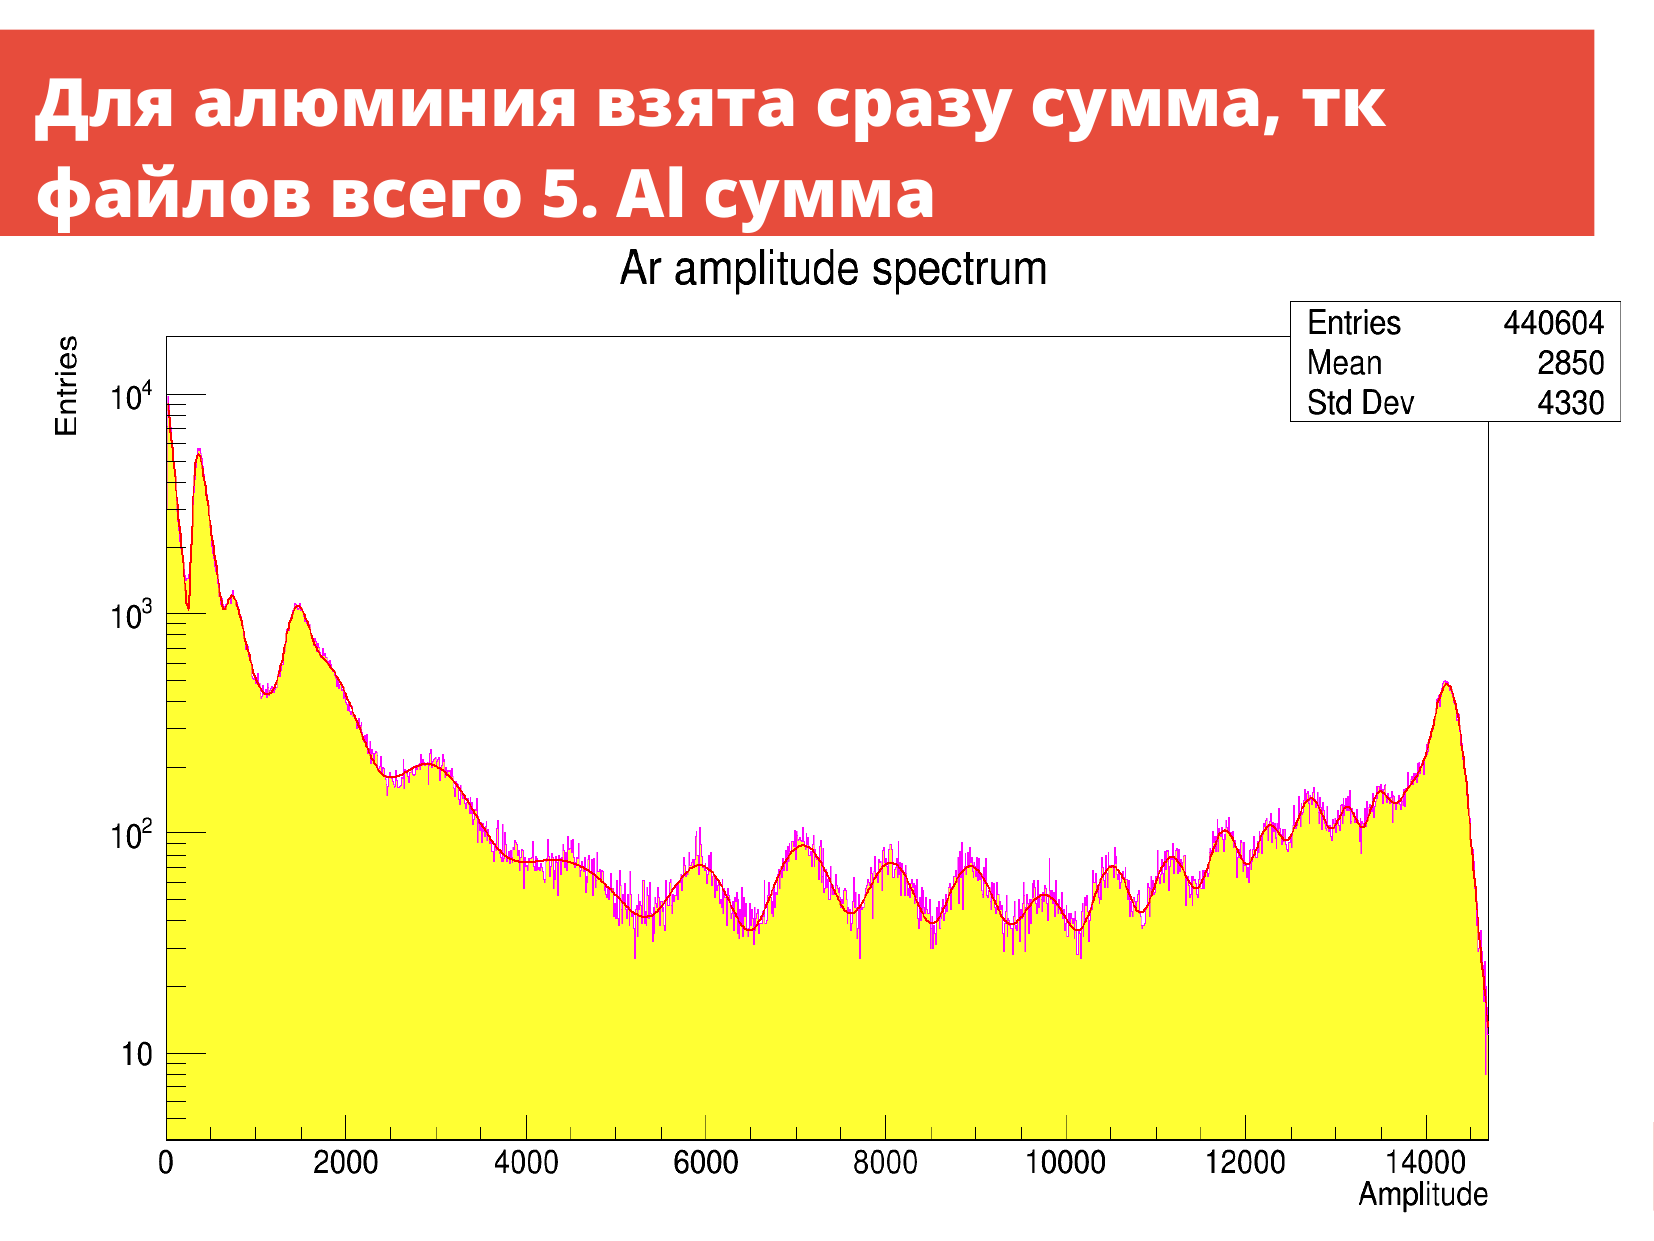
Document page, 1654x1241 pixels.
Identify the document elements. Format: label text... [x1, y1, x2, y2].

title Для алюминия взята сразу сумма, тк файлов всего 5. Al сумма [35, 55, 1571, 225]
picture [0, 236, 1654, 1241]
